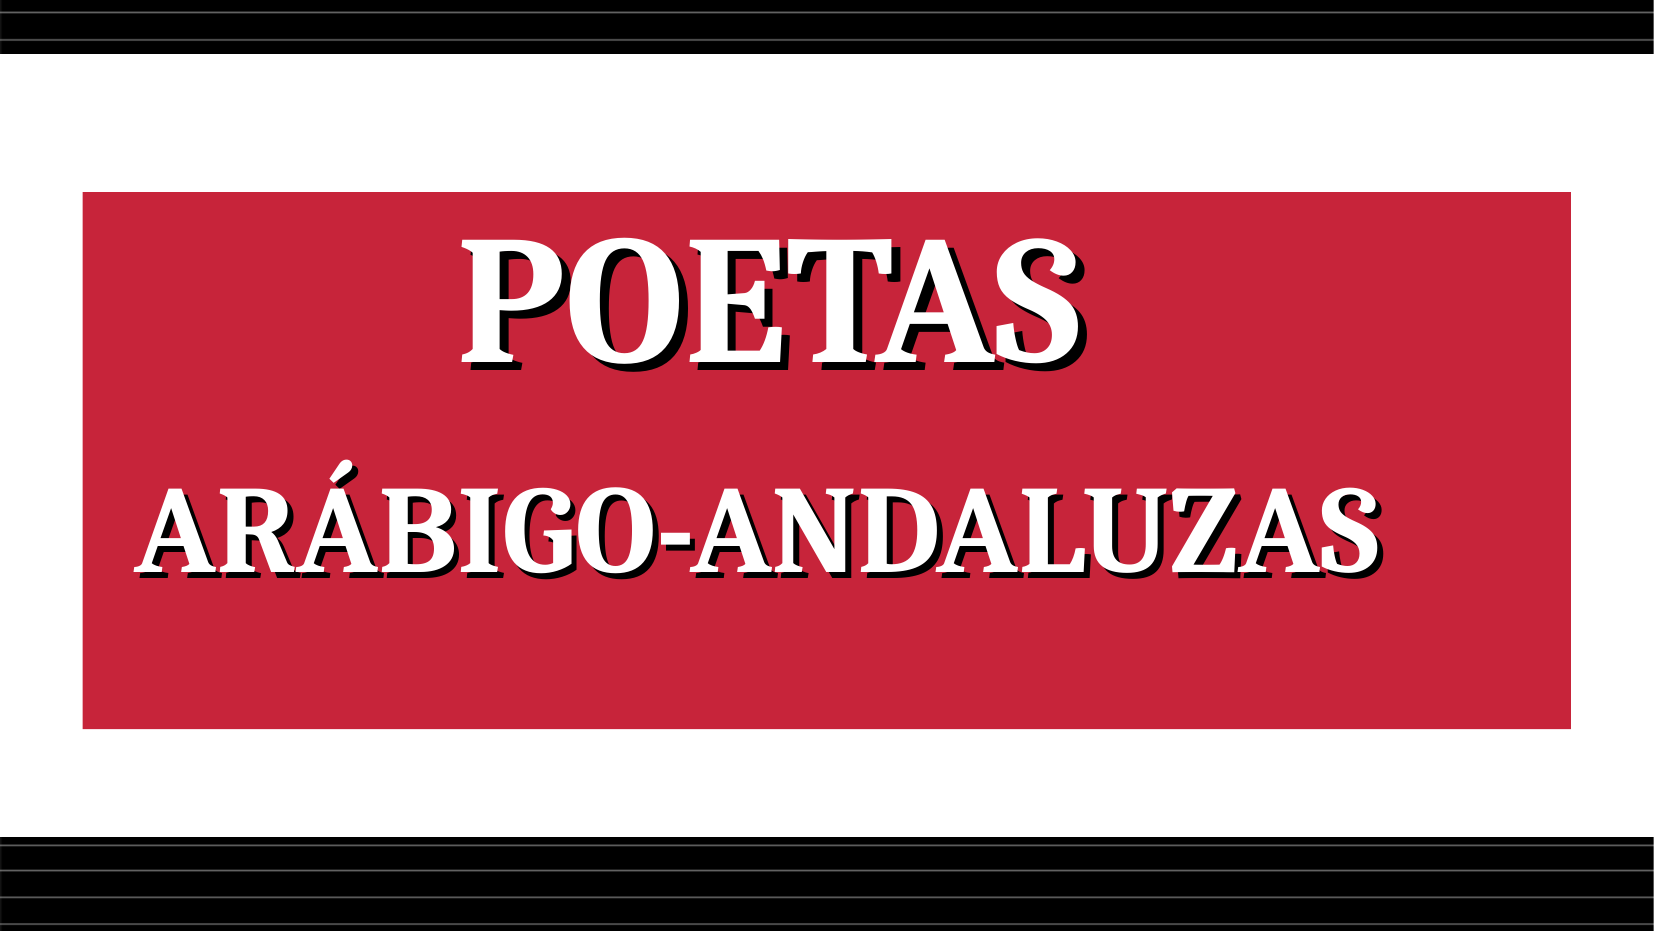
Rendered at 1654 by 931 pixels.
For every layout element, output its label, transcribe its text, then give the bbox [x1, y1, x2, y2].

title POETAS ARÁBIGO-ANDALUZAS [82, 192, 1571, 730]
picture [0, 0, 1654, 54]
picture [0, 837, 1654, 931]
